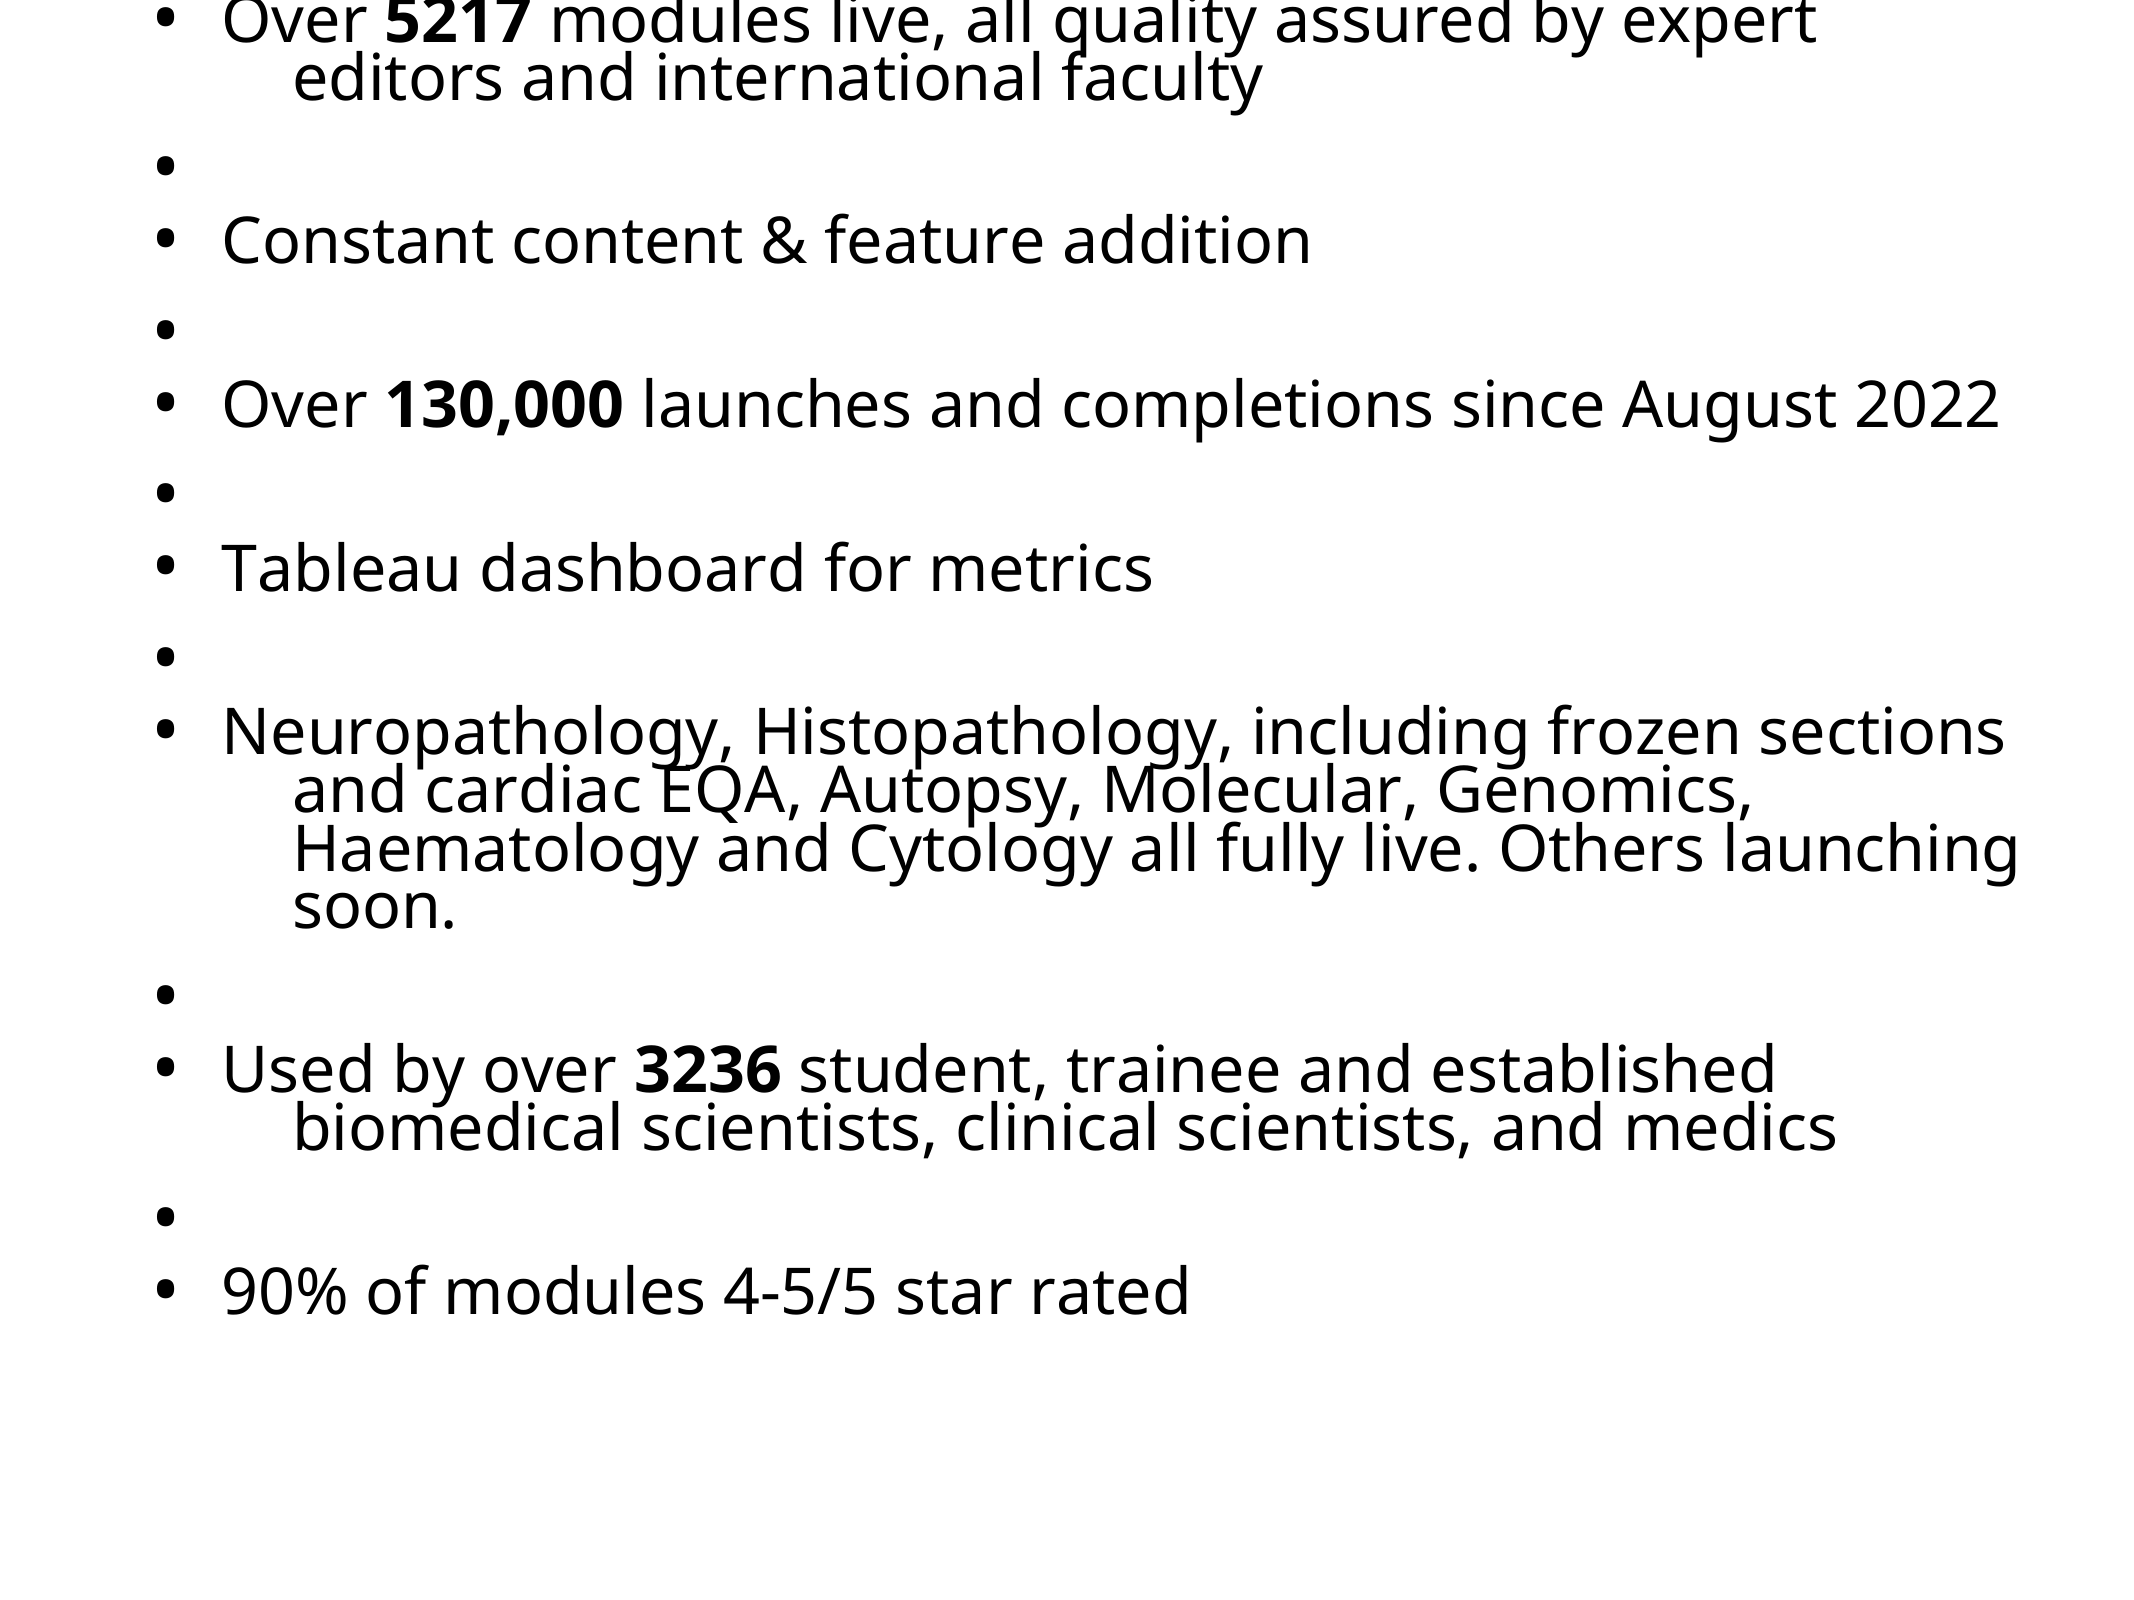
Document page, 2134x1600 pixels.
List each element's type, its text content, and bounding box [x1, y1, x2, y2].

text_box Over 5217 modules live, all quality assured by expert editors and international faculty Constant content & feature addition Over 130,000 launches and completions since August 2022 Tableau dashboard for metrics Neuropathology, Histopathology, including frozen sections and cardiac EQA, Autopsy, Molecular, Genomics, Haematology and Cytology all fully live. Others launching soon. Used by over 3236 student, trainee and established biomedical scientists, clinical scientists, and medics 90% of modules 4-5/5 star rated [142, 104, 2033, 1217]
